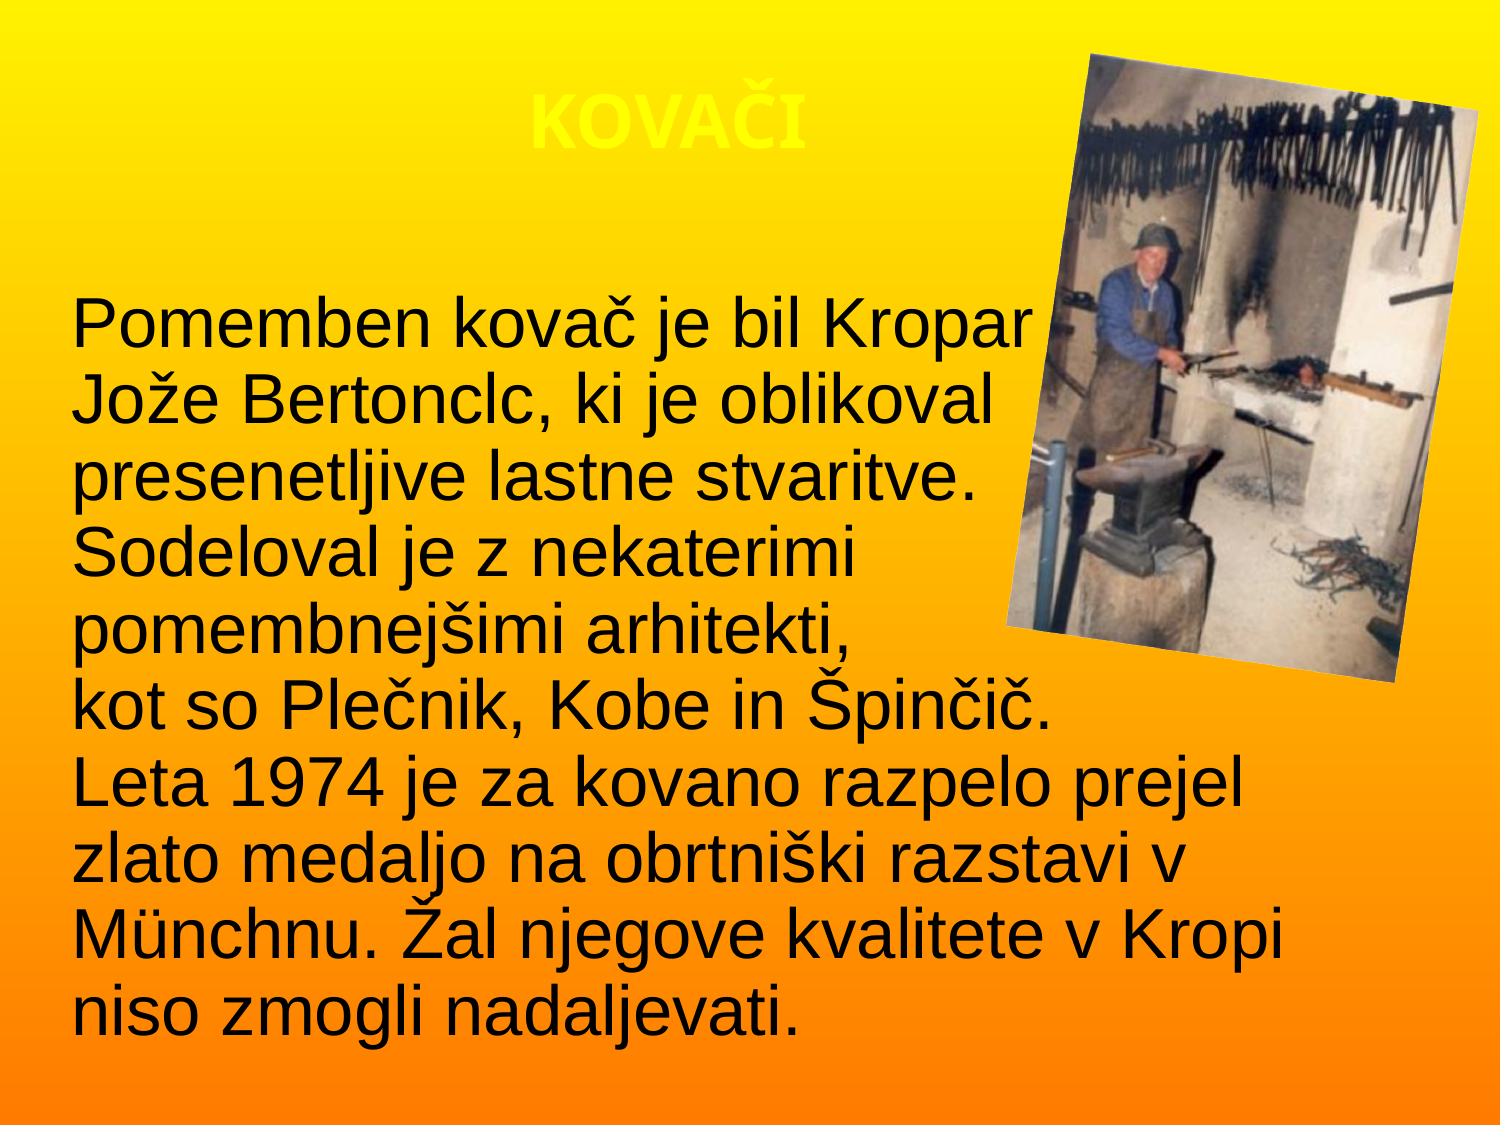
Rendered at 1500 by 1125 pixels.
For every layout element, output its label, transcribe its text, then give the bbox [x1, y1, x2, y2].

text_box KOVAČI [442, 66, 892, 220]
list Pomemben kovač je bil Kropar Jože Bertonclc, ki je oblikoval presenetljive lastne stvaritve. Sodeloval je z nekaterimi pomembnejšimi arhitekti, kot so Plečnik, Kobe in Špinčič. Leta 1974 je za kovano razpelo prejel zlato medaljo na obrtniški razstavi v Münchnu. Žal njegove kvalitete v Kropi niso zmogli nadaljevati. [0, 278, 1350, 1087]
picture [1005, 52, 1479, 683]
